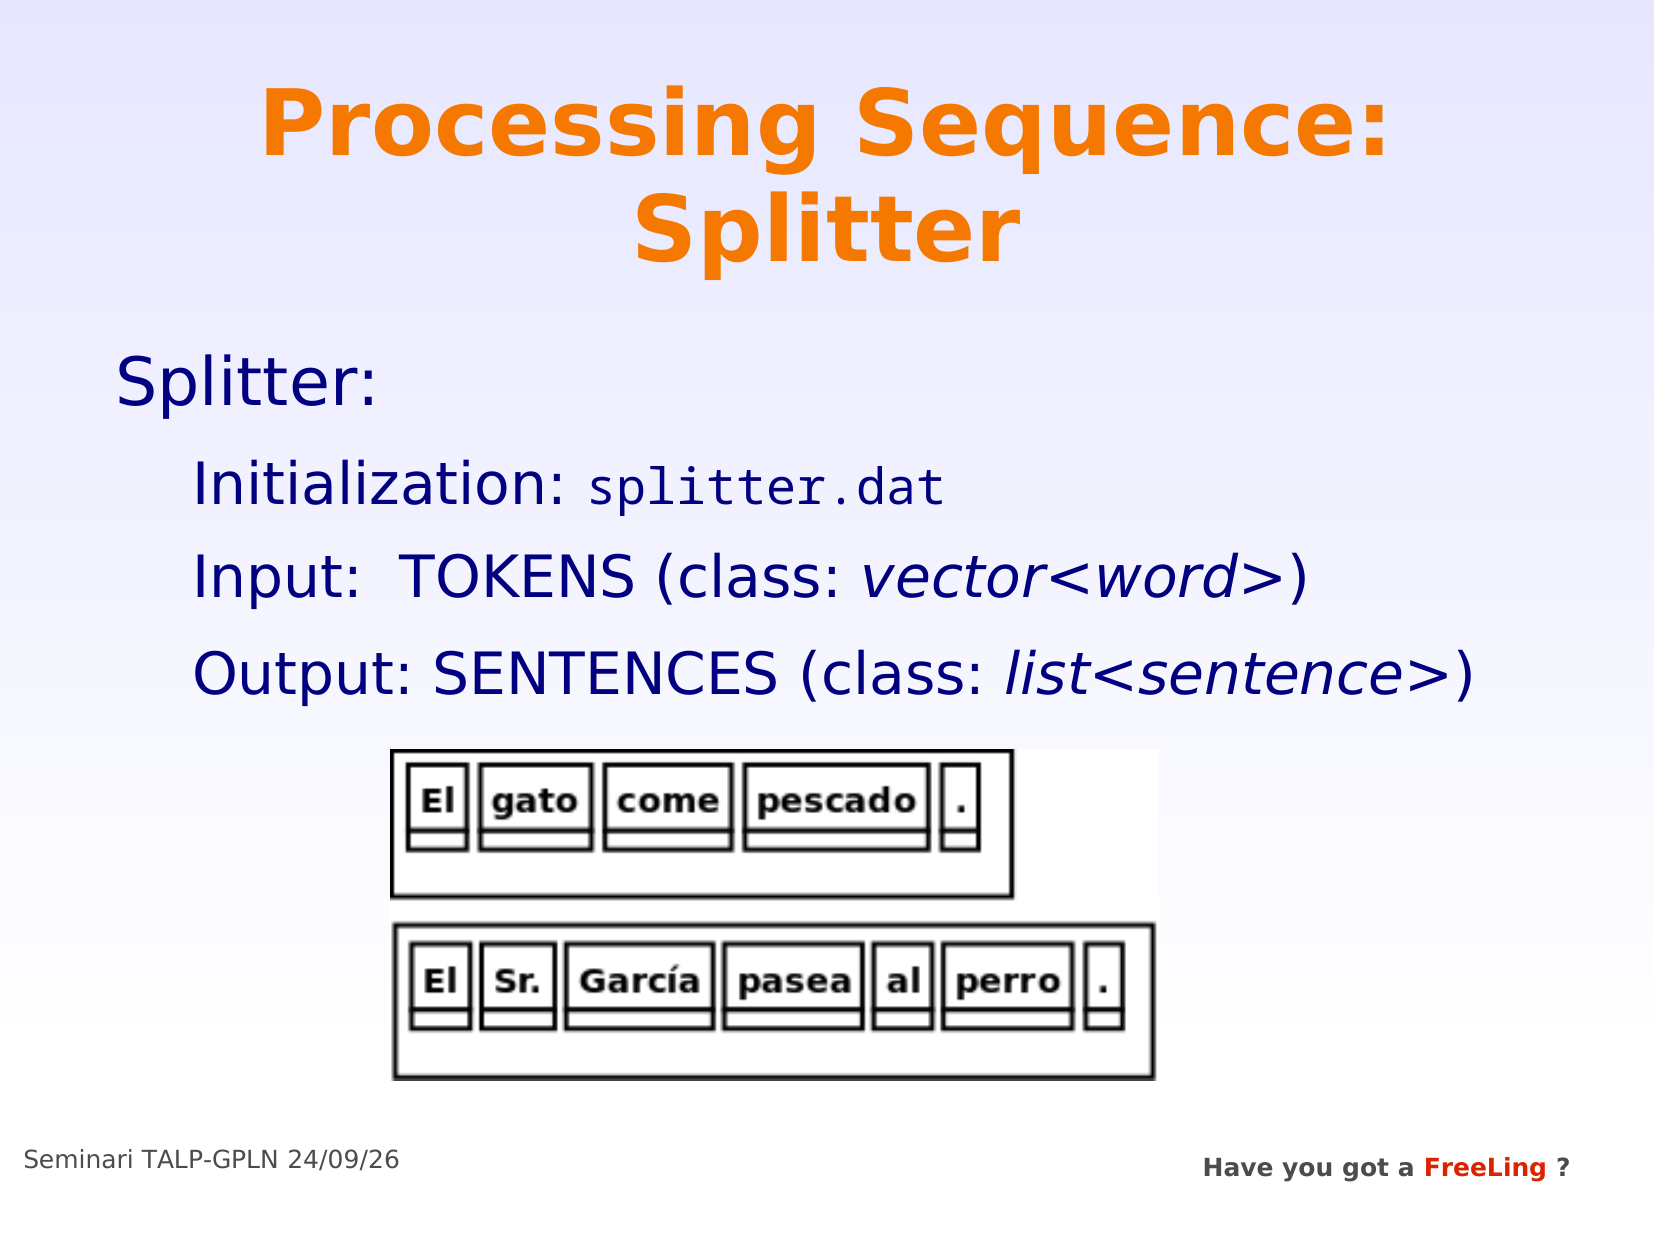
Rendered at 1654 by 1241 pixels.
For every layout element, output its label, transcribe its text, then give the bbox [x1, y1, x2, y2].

title Processing Sequence: Splitter [82, 69, 1571, 284]
picture [390, 749, 1159, 1081]
list Splitter: Initialization: splitter.dat Input: TOKENS (class: vector<word>) Output: SENTENCES (class: list<sentence>) [97, 343, 1586, 908]
text_box [307, 498, 1479, 569]
